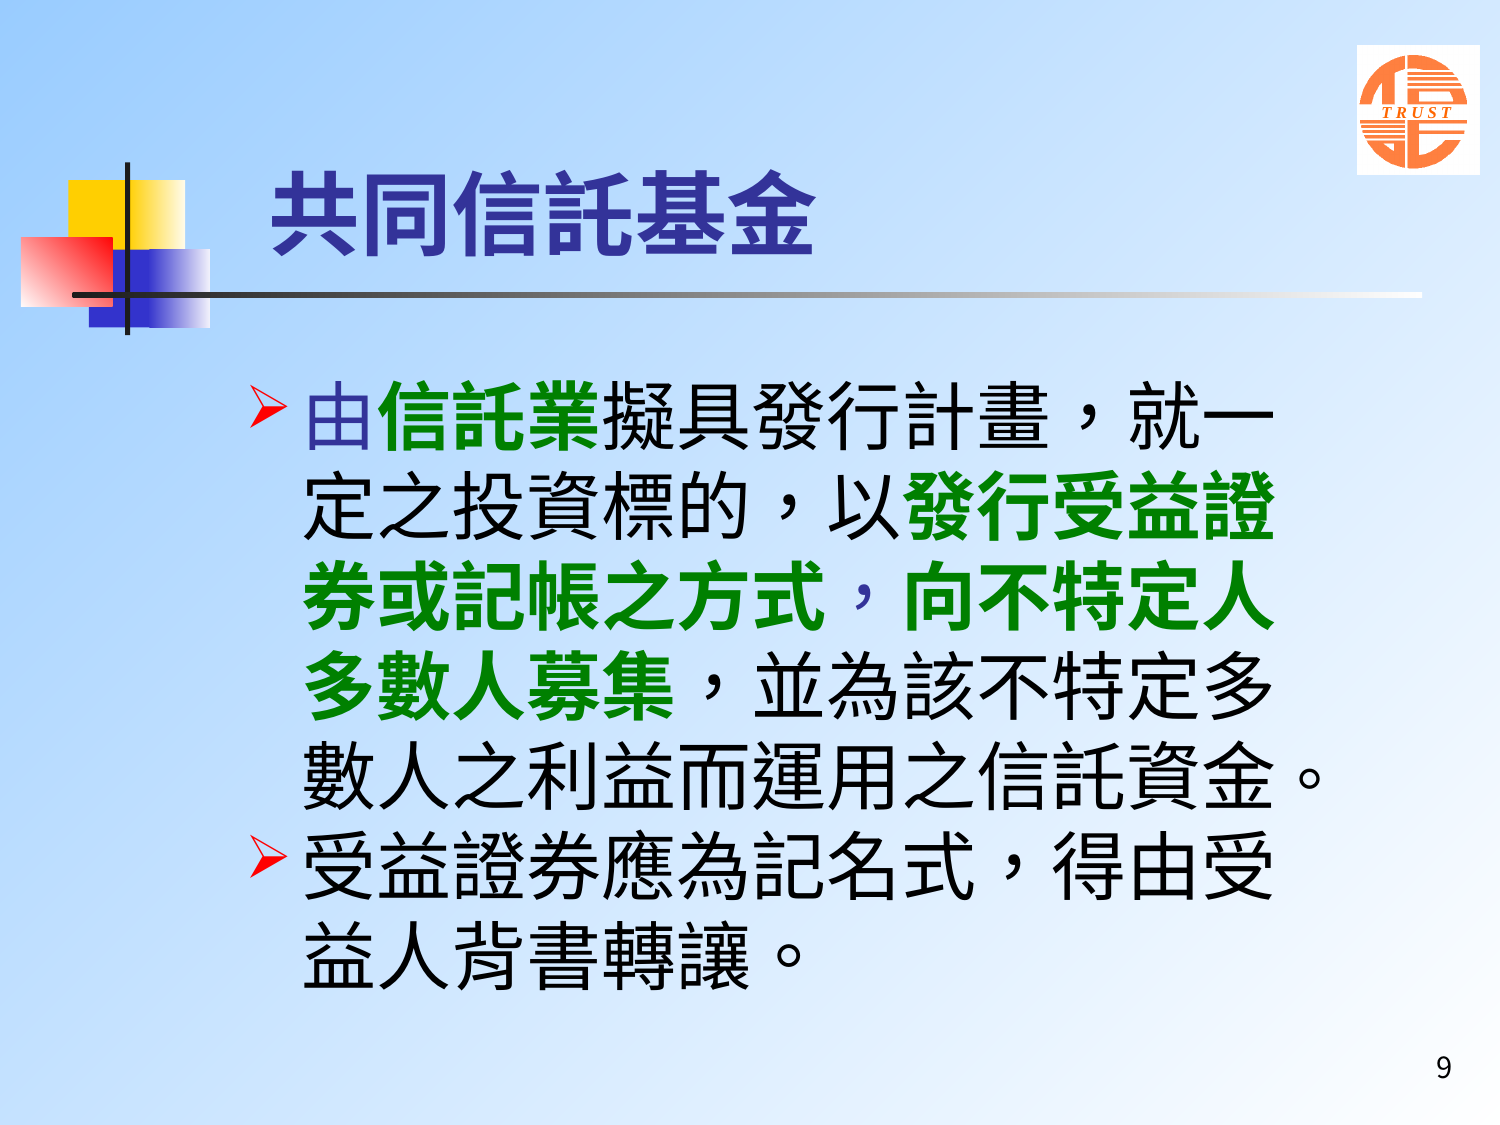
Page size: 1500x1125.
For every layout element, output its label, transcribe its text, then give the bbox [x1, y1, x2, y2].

text_box T R U S T [1362, 96, 1470, 127]
list 由信託業擬具發行計畫，就一定之投資標的，以發行受益證券或記帳之方式，向不特定人多數人募集，並為該不特定多數人之利益而運用之信託資金。 受益證券應為記名式，得由受益人背書轉讓。 [230, 361, 1366, 1037]
title 共同信託基金 [253, 101, 1317, 275]
chart [1357, 45, 1480, 175]
